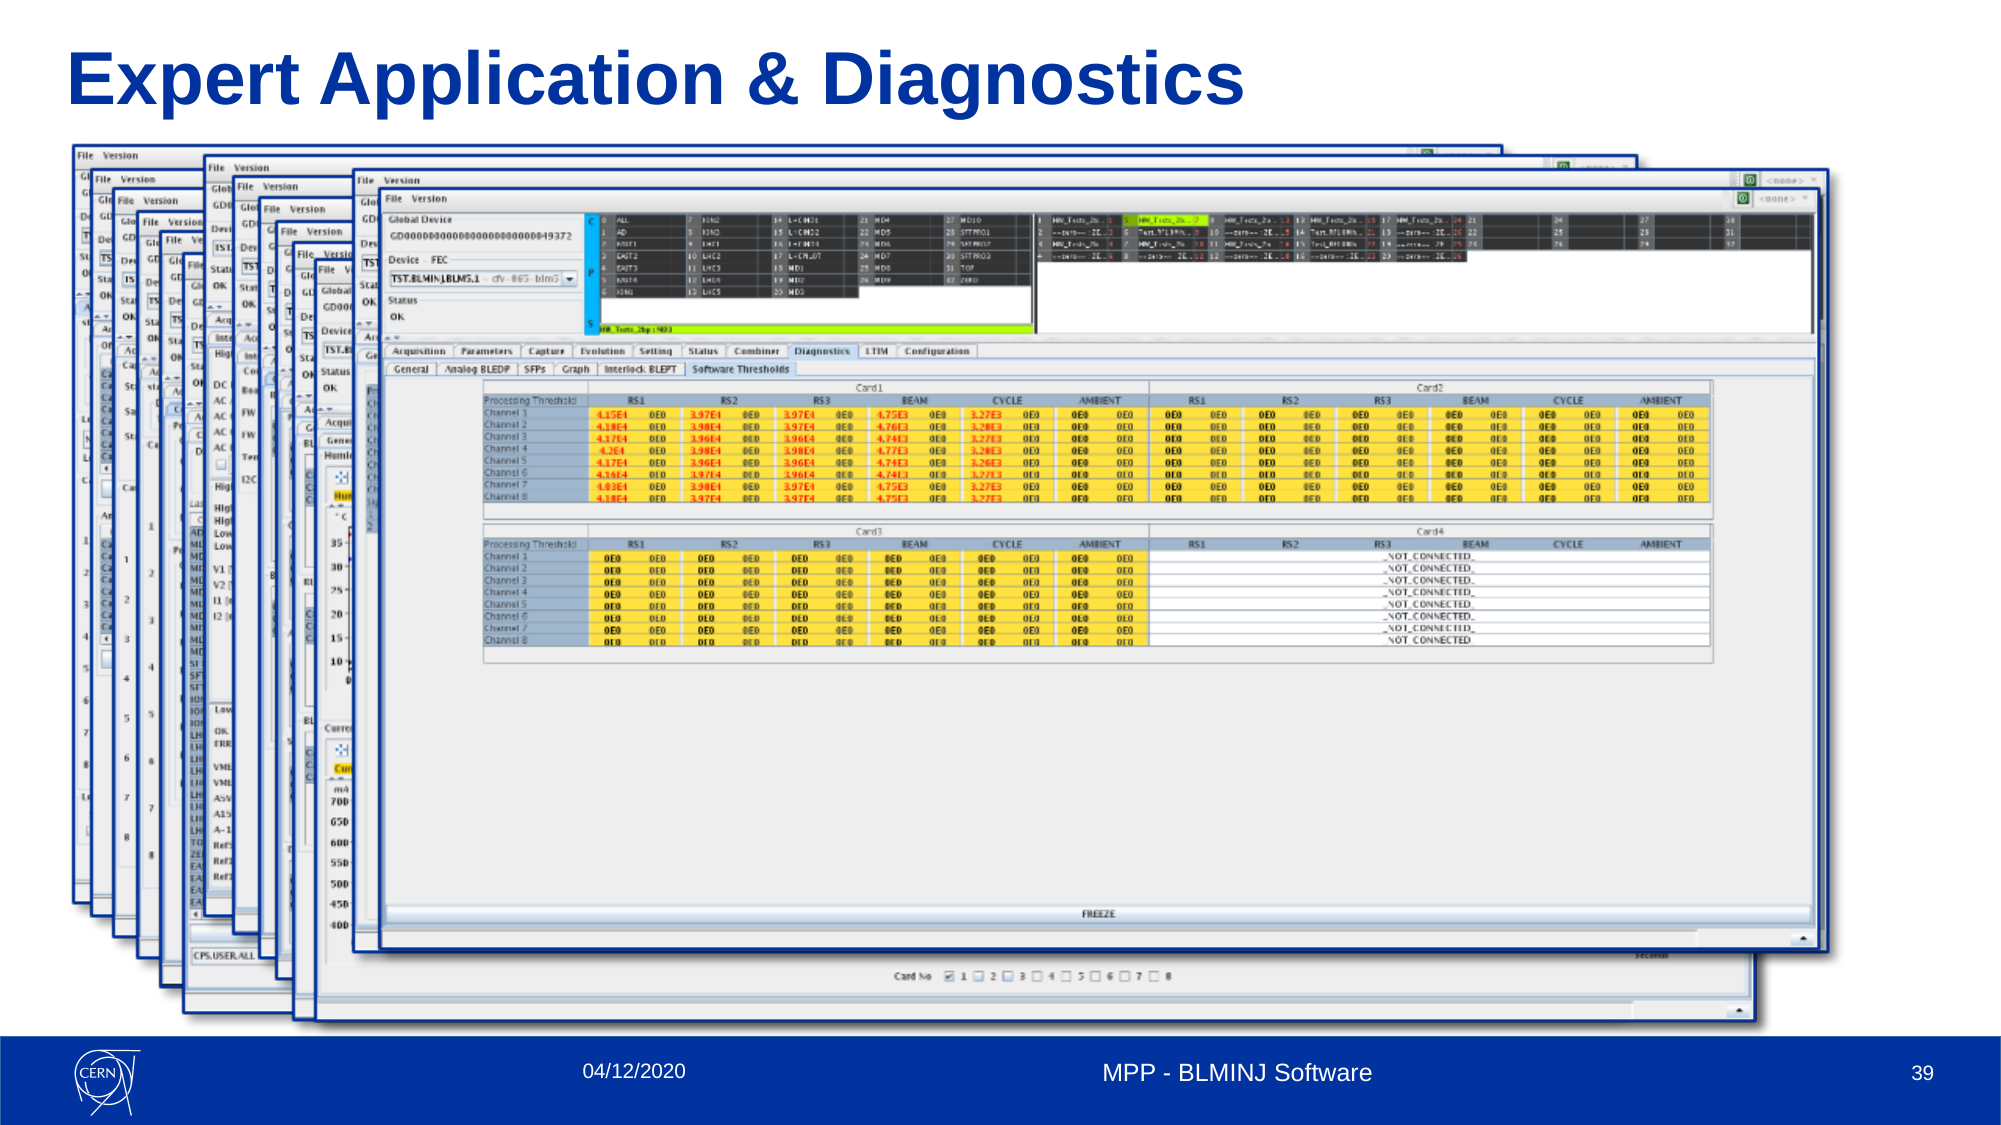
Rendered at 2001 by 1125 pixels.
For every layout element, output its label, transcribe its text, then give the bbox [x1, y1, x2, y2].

picture [1, 138, 2000, 1125]
slide_number 39 [1822, 1042, 1935, 1103]
title Expert Application & Diagnostics [66, 44, 1934, 135]
footer MPP - BLMINJ Software [698, 1043, 1777, 1103]
slide_number 04/12/2020 [571, 1043, 686, 1102]
